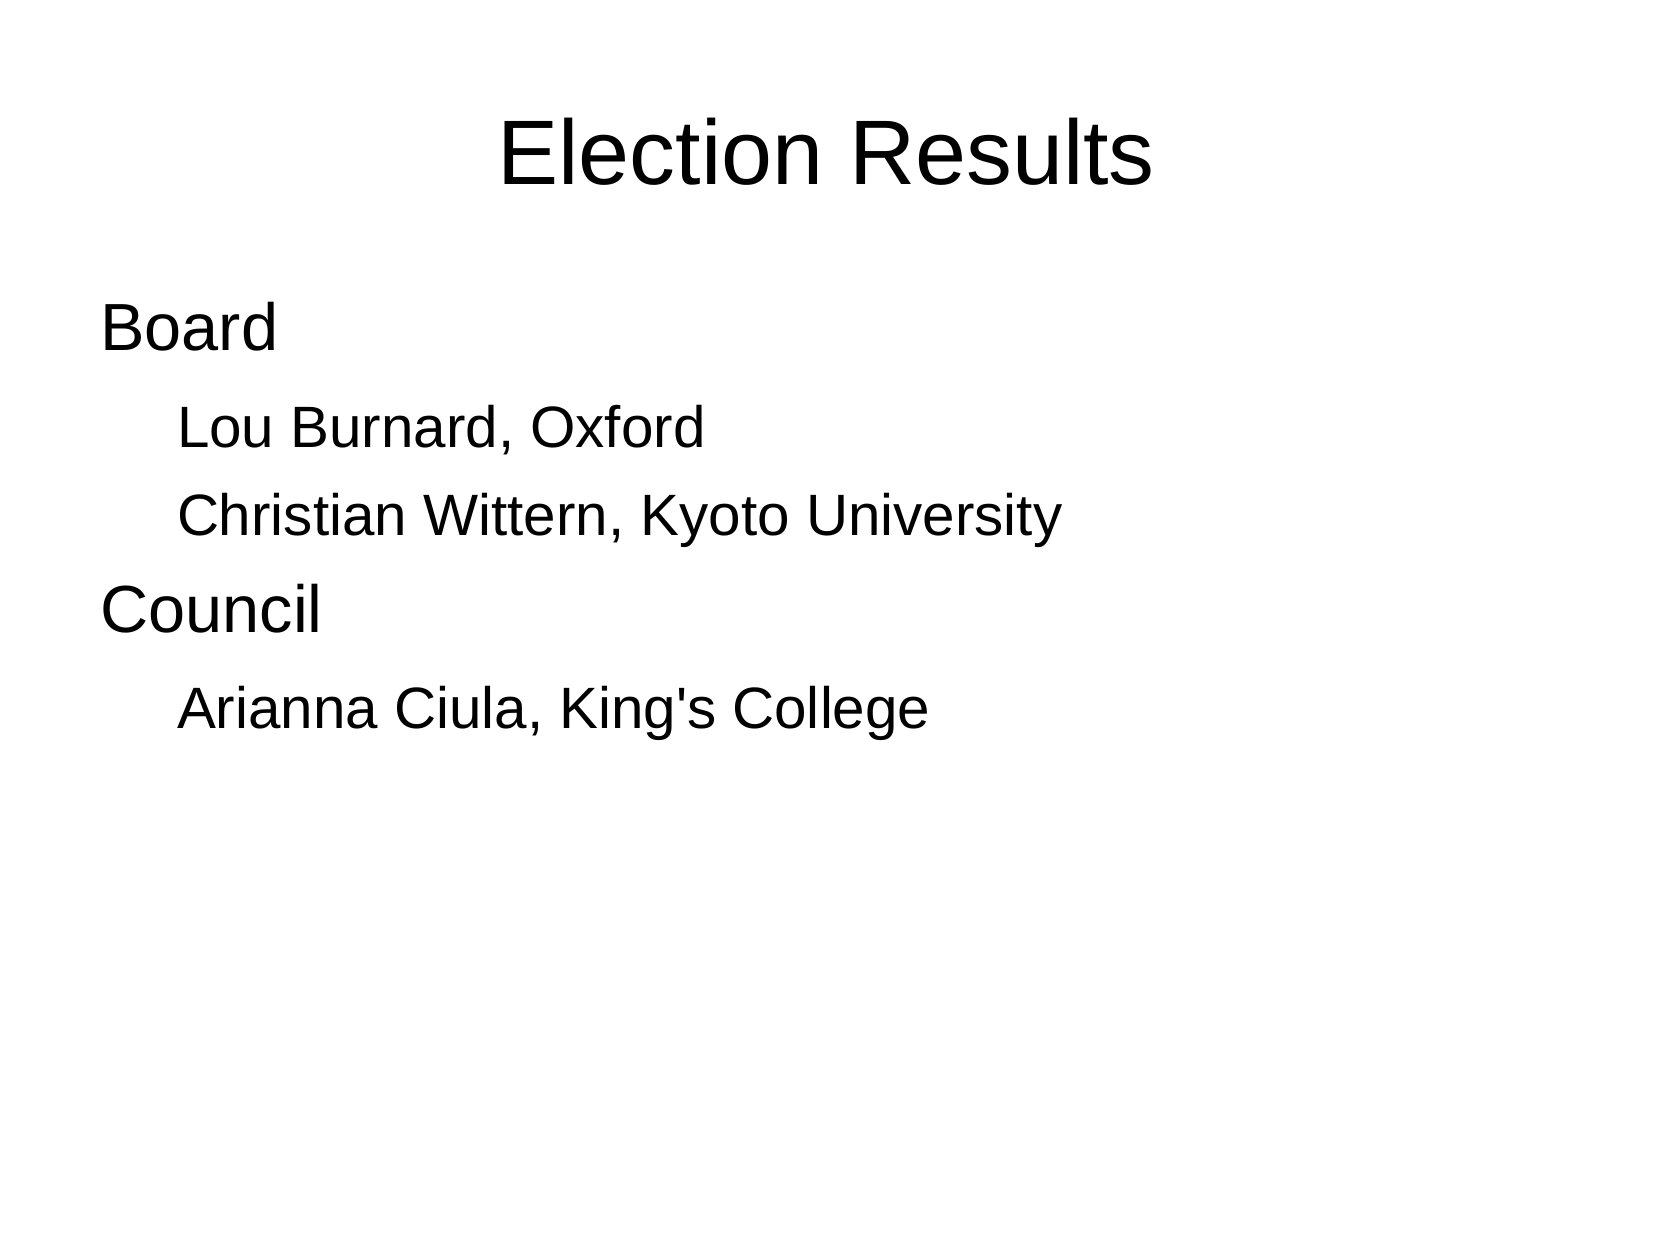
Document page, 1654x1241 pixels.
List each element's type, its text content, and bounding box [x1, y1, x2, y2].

title Election Results [82, 49, 1571, 257]
list Board Lou Burnard, Oxford Christian Wittern, Kyoto University Council Arianna Ciula, King's College [82, 290, 1571, 1094]
